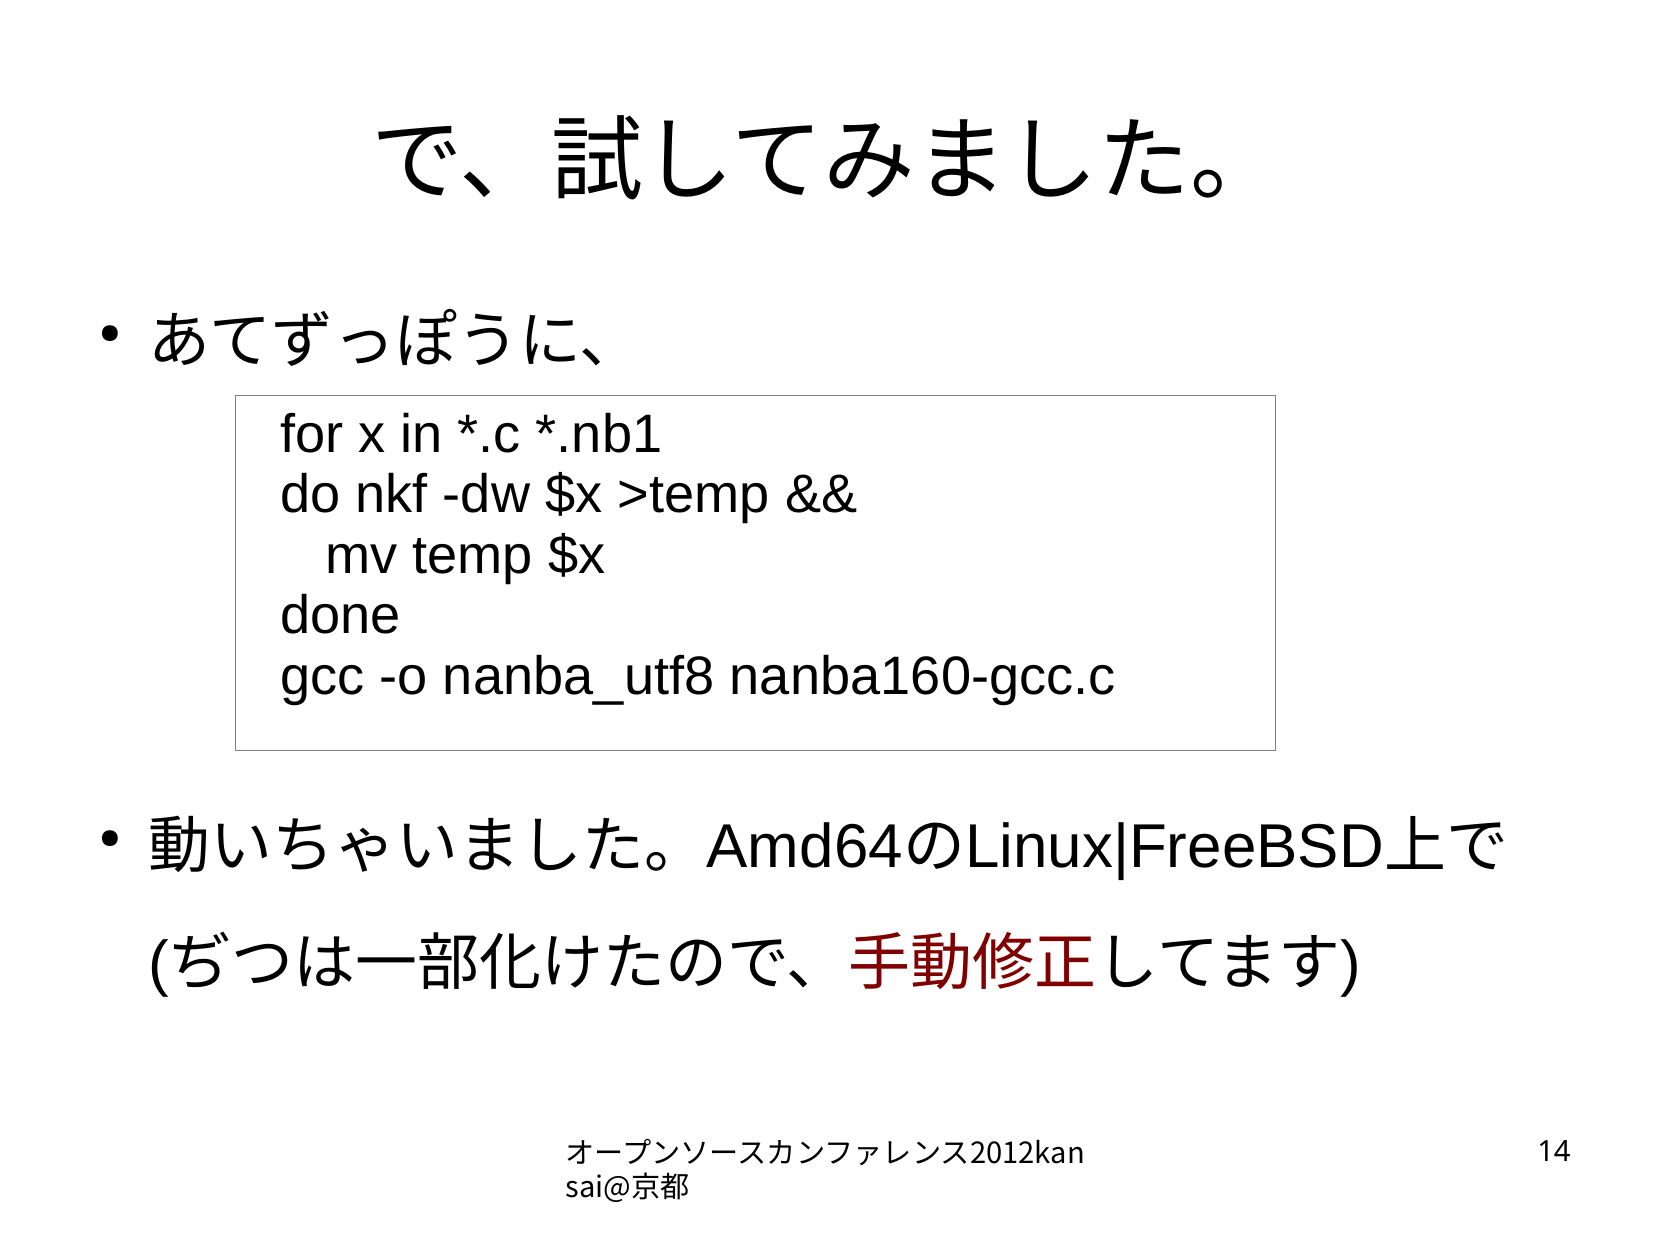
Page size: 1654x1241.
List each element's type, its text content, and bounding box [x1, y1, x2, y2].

title で、試してみました。 [82, 49, 1571, 257]
text_box for x in *.c *.nb1 do nkf -dw $x >temp && mv temp $x done gcc -o nanba_utf8 nanba160-gcc.c [235, 395, 1276, 751]
list あてずっぽうに、 動いちゃいました。Amd64のLinux|FreeBSD上で (ぢつは一部化けたので、手動修正してます) [82, 290, 1538, 1010]
